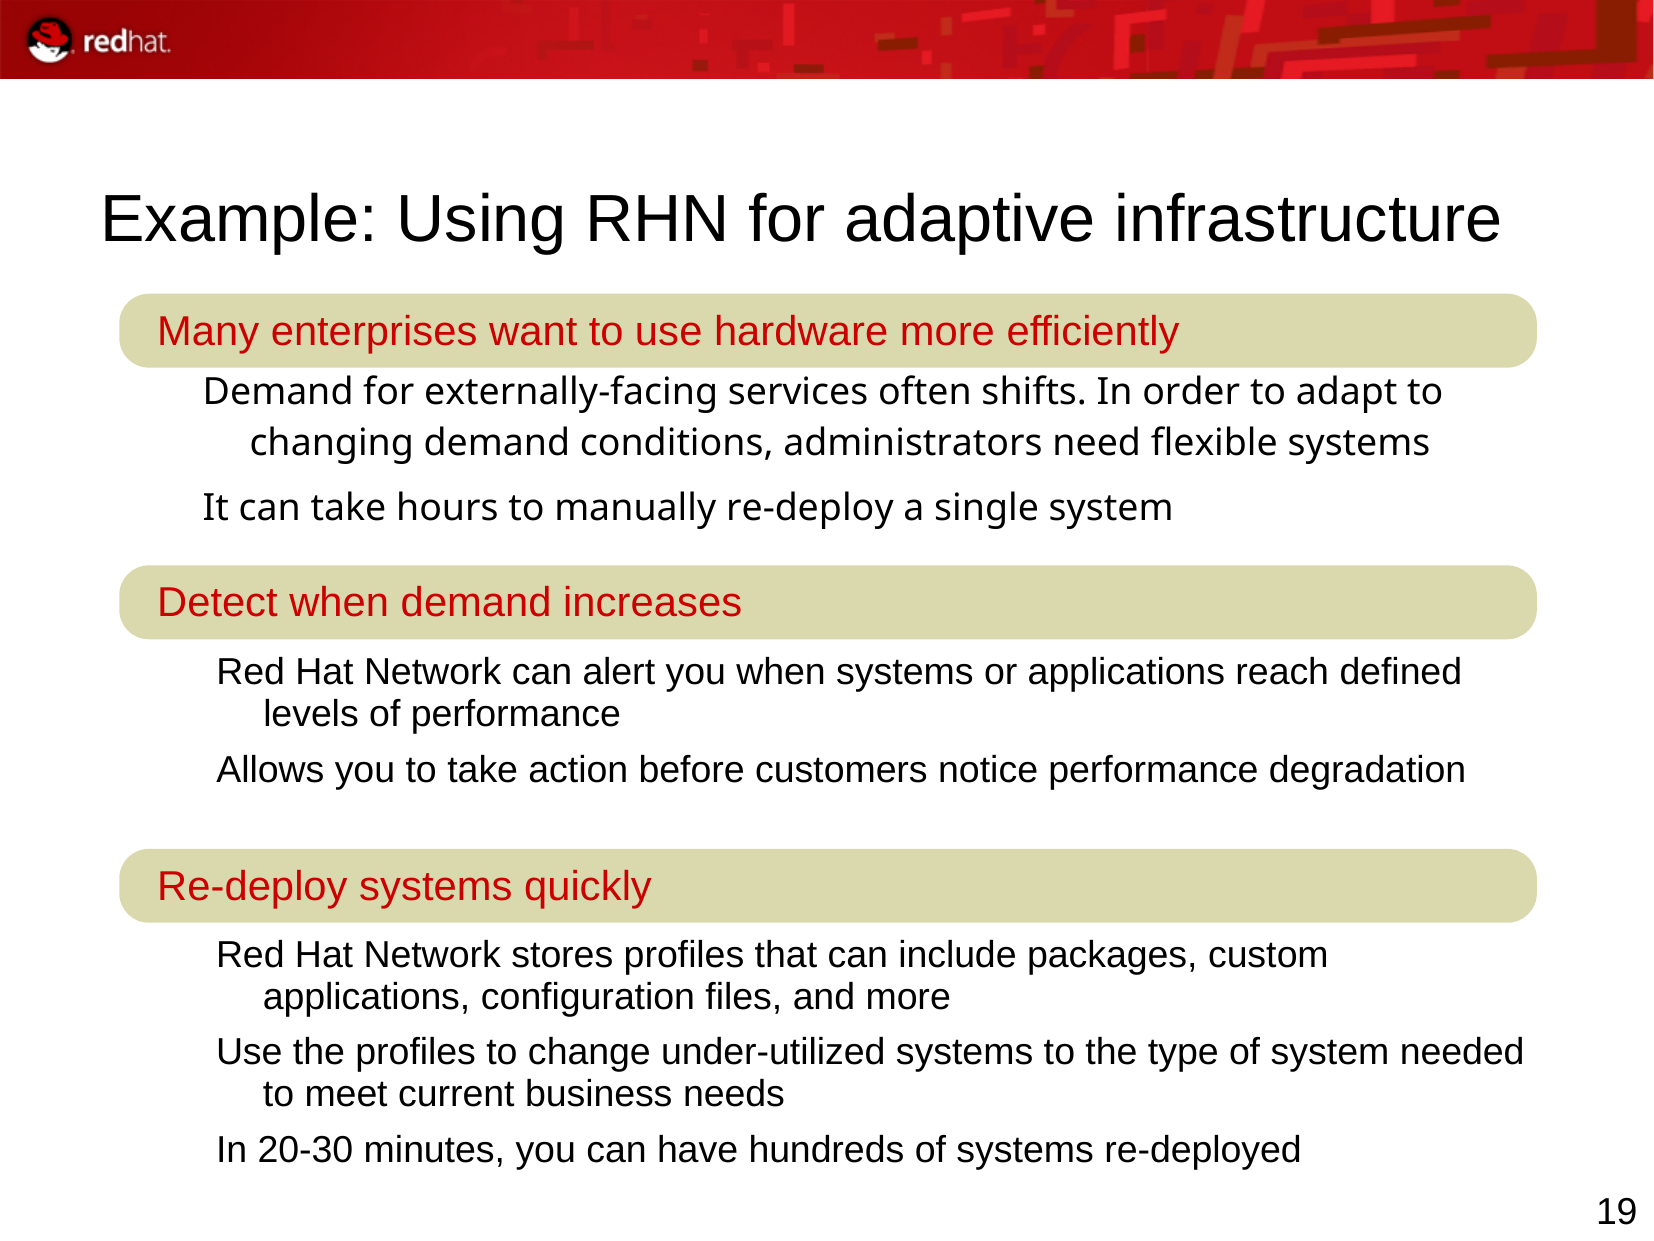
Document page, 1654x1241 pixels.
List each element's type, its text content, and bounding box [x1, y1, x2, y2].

text_box Many enterprises want to use hardware more efficiently [119, 293, 1537, 364]
text_box Red Hat Network stores profiles that can include packages, custom applications, configuration files, and more Use the profiles to change under-utilized systems to the type of system needed to meet current business needs In 20-30 minutes, you can have hundreds of systems re-deployed [126, 925, 1544, 1241]
list Demand for externally-facing services often shifts. In order to adapt to changing demand conditions, administrators need flexible systems It can take hours to manually re-deploy a single system [127, 364, 1534, 546]
text_box Detect when demand increases [119, 565, 1537, 640]
text_box Re-deploy systems quickly [119, 857, 1537, 923]
text_box Red Hat Network can alert you when systems or applications reach defined levels of performance Allows you to take action before customers notice performance degradation [126, 643, 1535, 857]
title Example: Using RHN for adaptive infrastructure [100, 171, 1612, 266]
picture [0, 0, 1654, 79]
